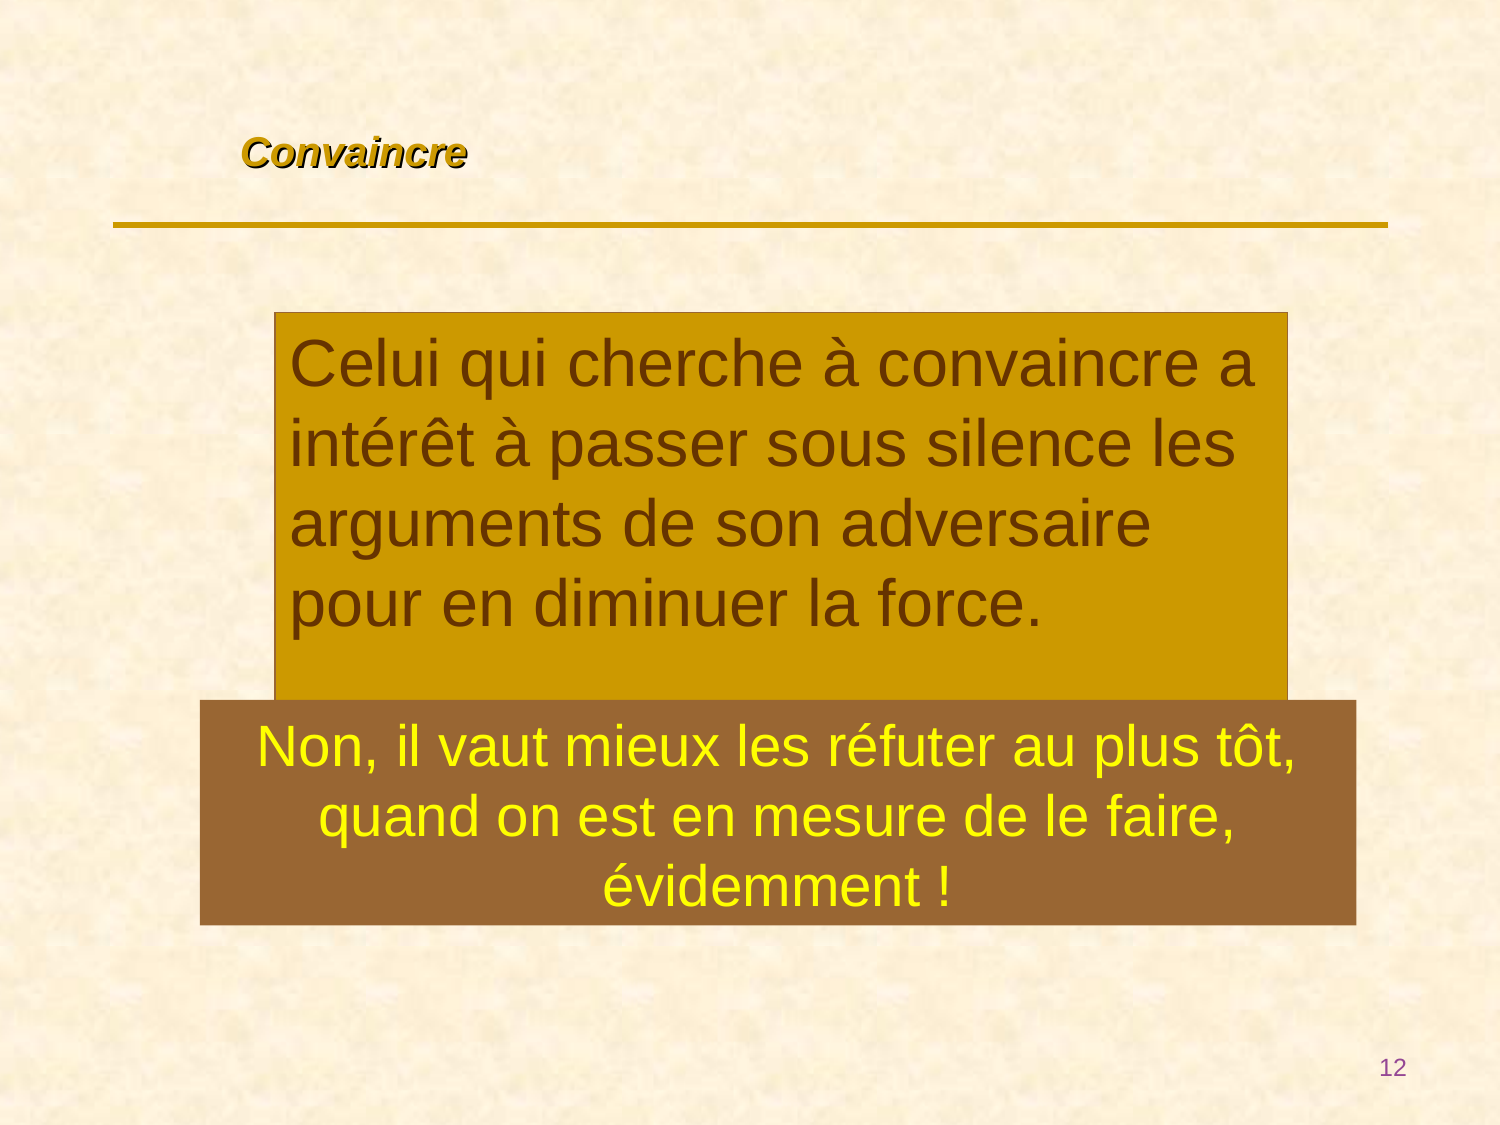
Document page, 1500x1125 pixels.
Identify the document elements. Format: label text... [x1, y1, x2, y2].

picture [0, 0, 1500, 1125]
text_box Celui qui cherche à convaincre a intérêt à passer sous silence les arguments de son adversaire pour en diminuer la force. Vrai / Faux ? [274, 312, 1288, 699]
text_box Convaincre [225, 116, 483, 183]
text_box Non, il vaut mieux les réfuter au plus tôt, quand on est en mesure de le faire, évidemment ! [199, 699, 1357, 926]
